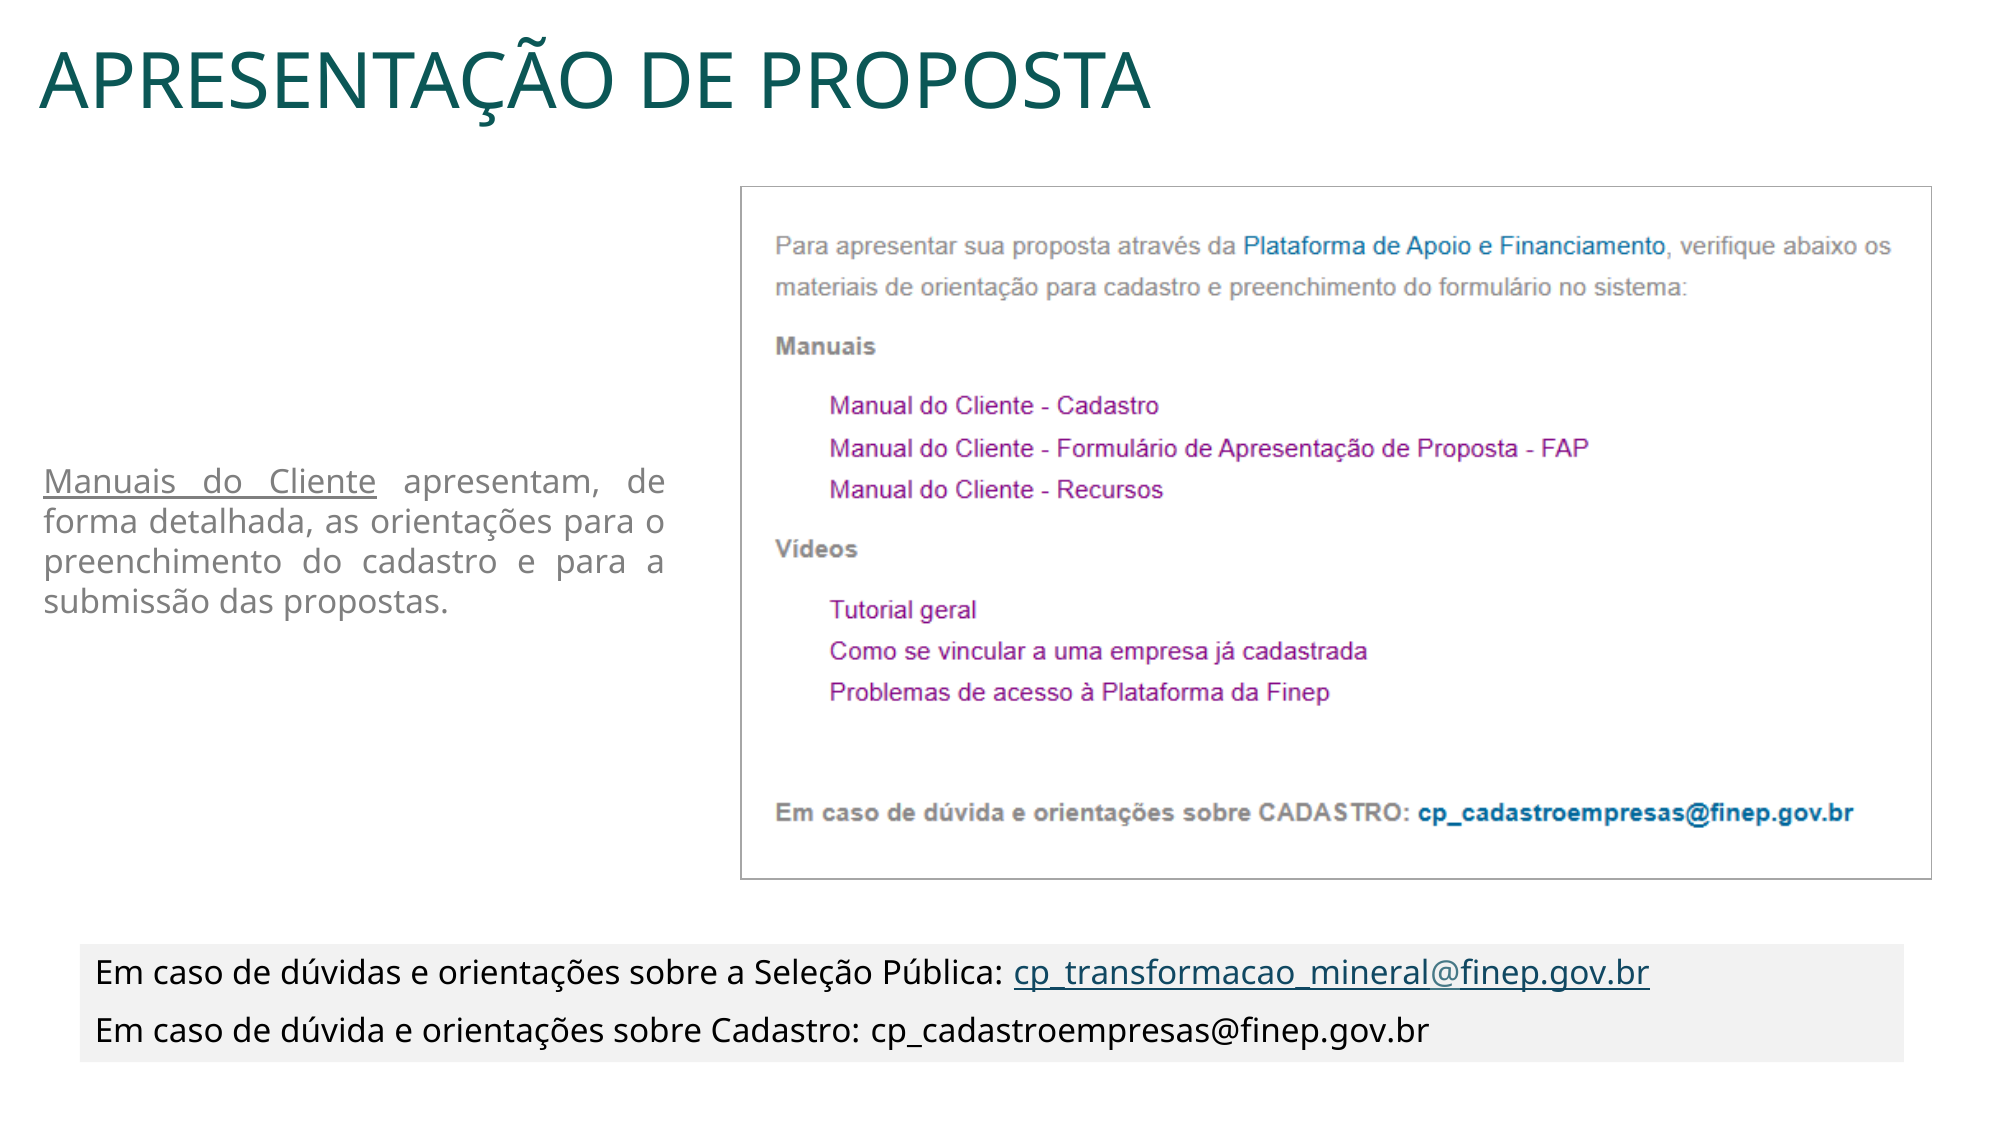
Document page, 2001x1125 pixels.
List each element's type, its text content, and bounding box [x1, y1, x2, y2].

picture [741, 187, 1931, 879]
text_box APRESENTAÇÃO DE PROPOSTA [25, 22, 1744, 133]
text_box Em caso de dúvidas e orientações sobre a Seleção Pública: cp_transformacao_mineral@finep.gov.br Em caso de dúvida e orientações sobre Cadastro: cp_cadastroempresas@finep.gov.br [79, 944, 1904, 1053]
text_box Manuais do Cliente apresentam, de forma detalhada, as orientações para o preenchimento do cadastro e para a submissão das propostas. [28, 452, 693, 630]
